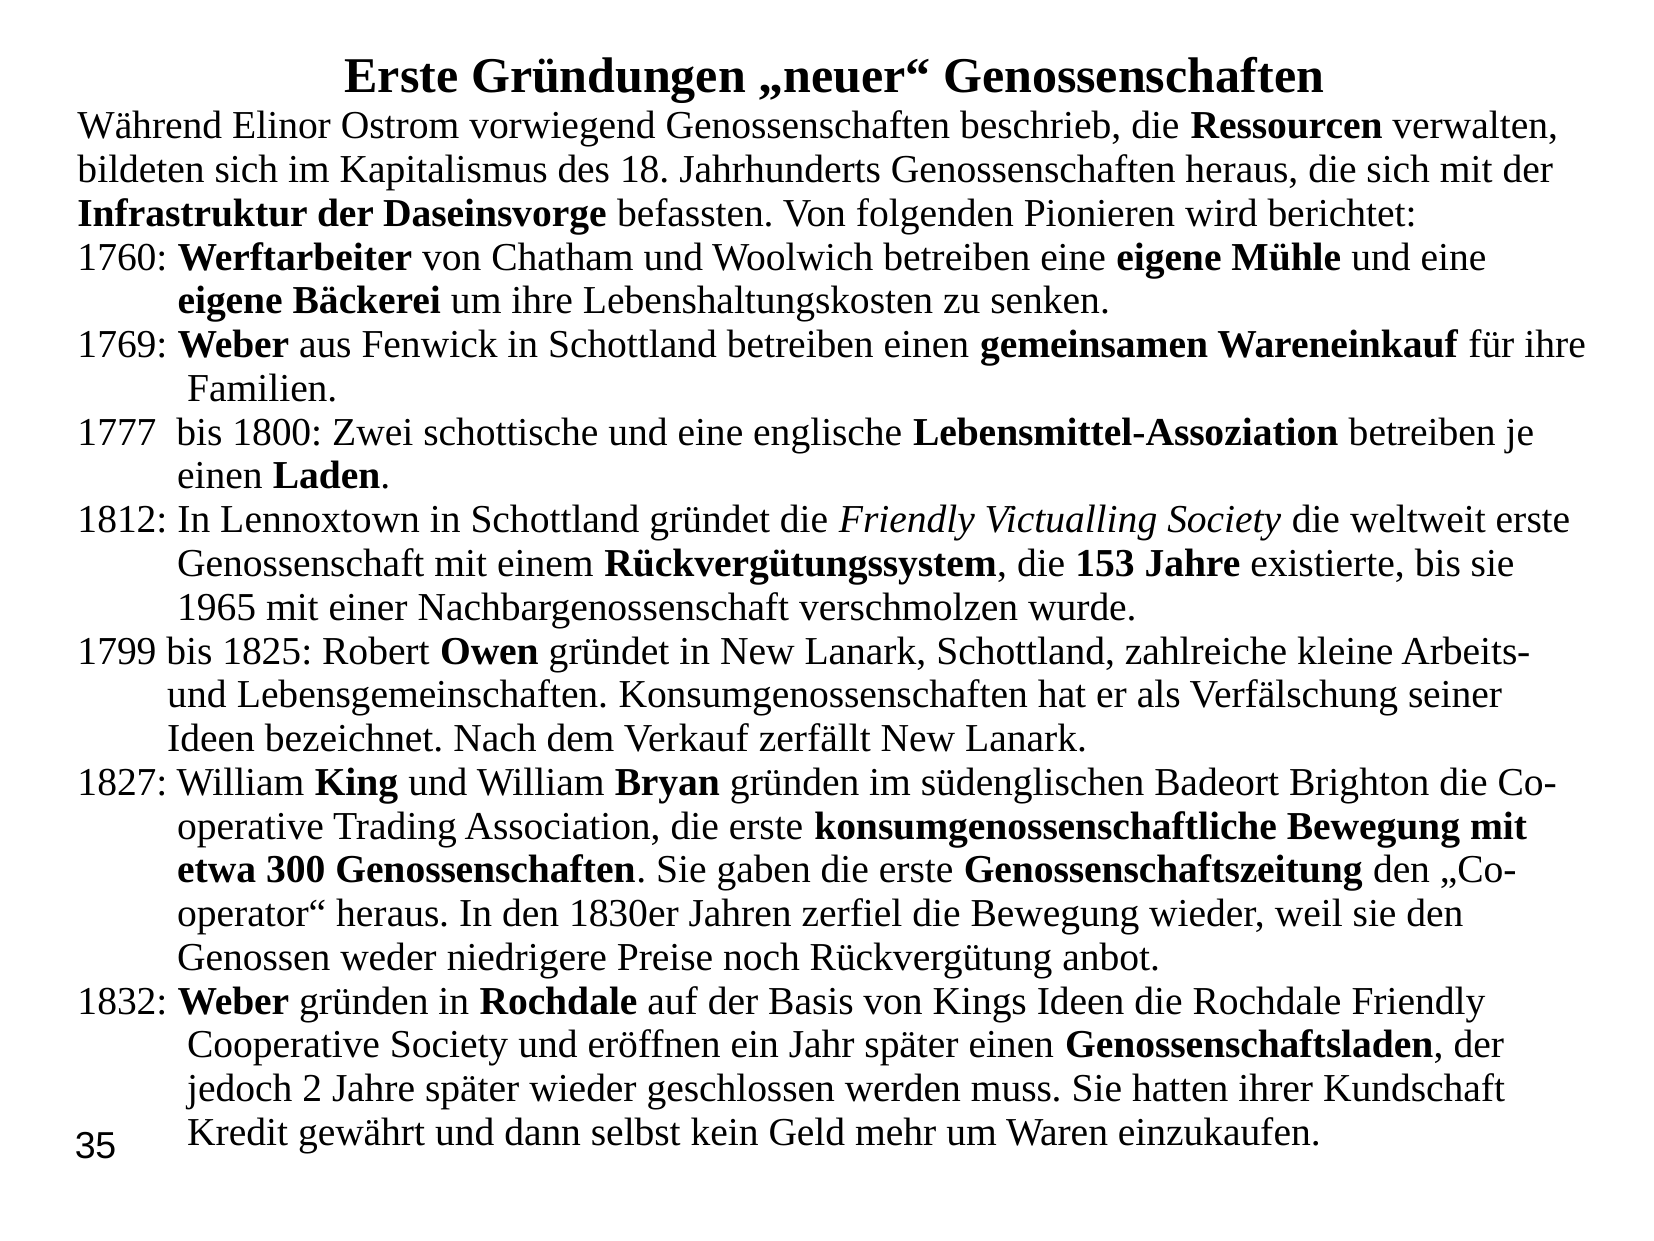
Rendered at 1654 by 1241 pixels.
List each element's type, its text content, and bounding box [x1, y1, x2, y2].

text_box <Nummer> [60, 1117, 278, 1188]
text_box Erste Gründungen „neuer“ Genossenschaften Während Elinor Ostrom vorwiegend Genossenschaften beschrieb, die Ressourcen verwalten, bildeten sich im Kapitalismus des 18. Jahrhunderts Genossenschaften heraus, die sich mit der Infrastruktur der Daseinsvorge befassten. Von folgenden Pionieren wird berichtet: 1760: Werftarbeiter von Chatham und Woolwich betreiben eine eigene Mühle und eine eigene Bäckerei um ihre Lebenshaltungskosten zu senken. 1769: Weber aus Fenwick in Schottland betreiben einen gemeinsamen Wareneinkauf für ihre Familien. 1777 bis 1800: Zwei schottische und eine englische Lebensmittel-Assoziation betreiben je einen Laden. 1812: In Lennoxtown in Schottland gründet die Friendly Victualling Society die weltweit erste Genossenschaft mit einem Rückvergütungssystem, die 153 Jahre existierte, bis sie 1965 mit einer Nachbargenossenschaft verschmolzen wurde. 1799 bis 1825: Robert Owen gründet in New Lanark, Schottland, zahlreiche kleine Arbeits- und Lebensgemeinschaften. Konsumgenossenschaften hat er als Verfälschung seiner Ideen bezeichnet. Nach dem Verkauf zerfällt New Lanark. 1827: William King und William Bryan gründen im südenglischen Badeort Brighton die Co- operative Trading Association, die erste konsumgenossenschaftliche Bewegung mit etwa 300 Genossenschaften. Sie gaben die erste Genossenschaftszeitung den „Co- operator“ heraus. In den 1830er Jahren zerfiel die Bewegung wieder, weil sie den Genossen weder niedrigere Preise noch Rückvergütung anbot. 1832: Weber gründen in Rochdale auf der Basis von Kings Ideen die Rochdale Friendly Cooperative Society und eröffnen ein Jahr später einen Genossenschaftsladen, der jedoch 2 Jahre später wieder geschlossen werden muss. Sie hatten ihrer Kundschaft Kredit gewährt und dann selbst kein Geld mehr um Waren einzukaufen. [62, 41, 1607, 1162]
